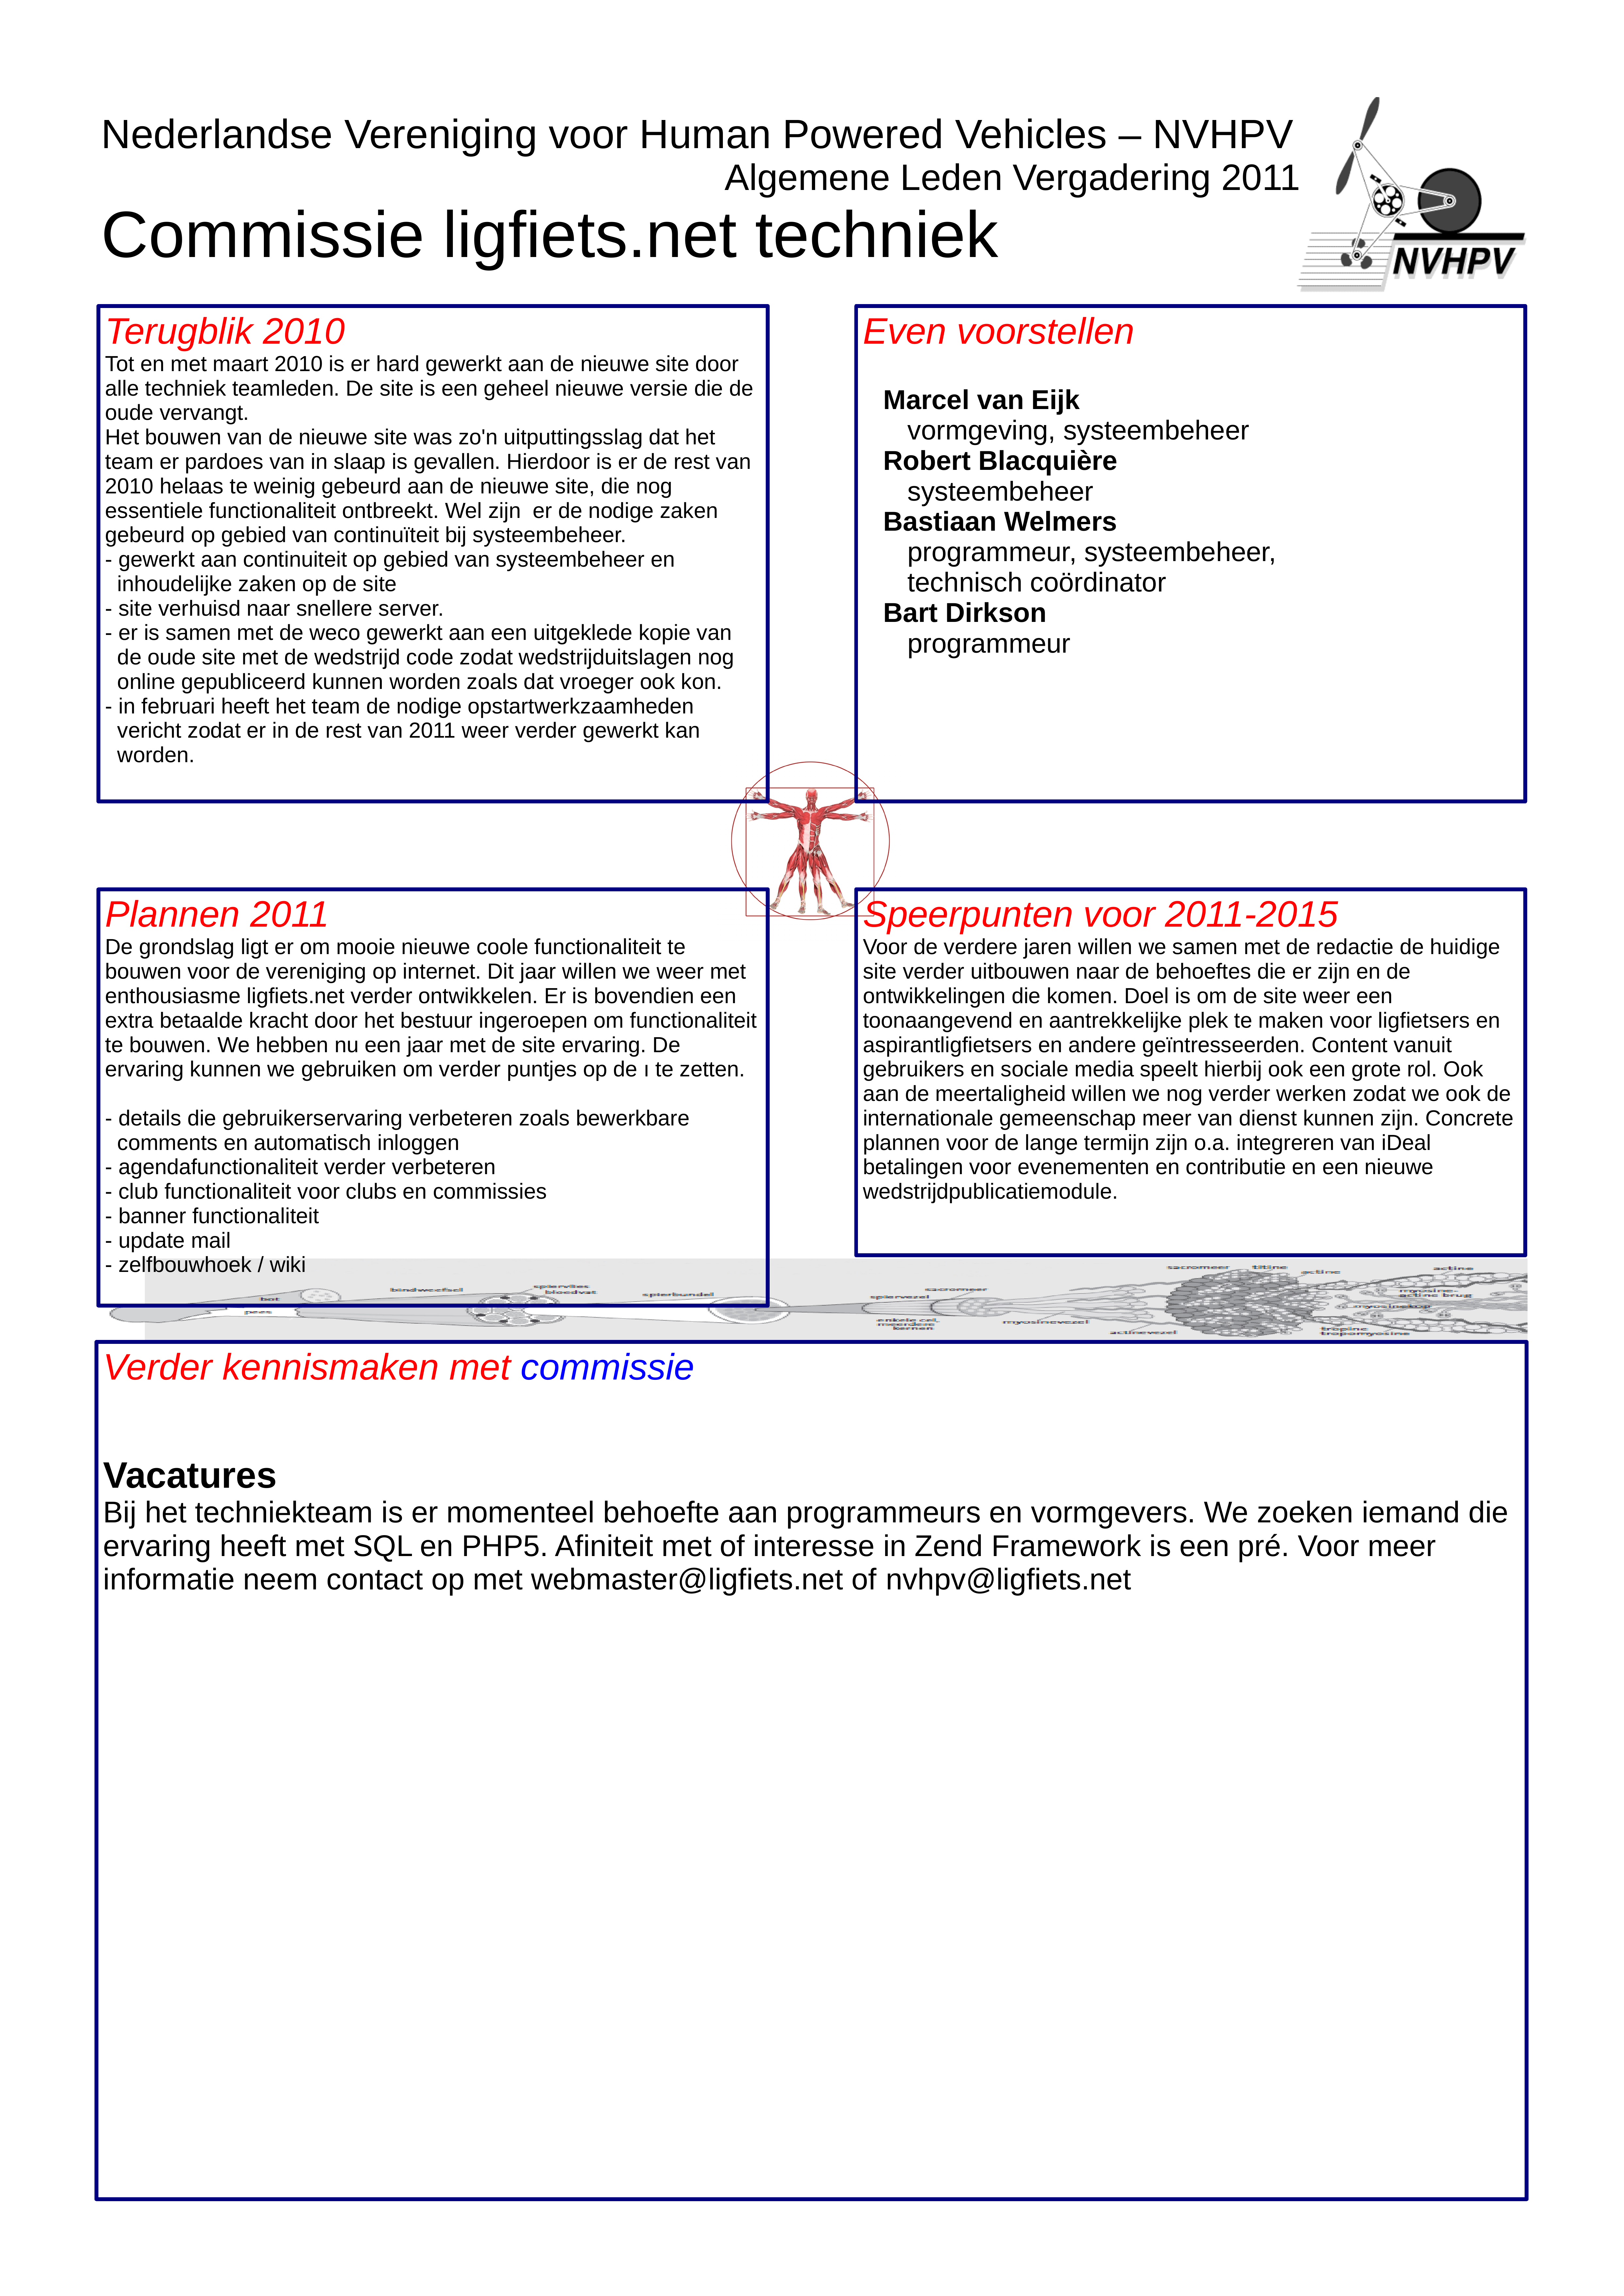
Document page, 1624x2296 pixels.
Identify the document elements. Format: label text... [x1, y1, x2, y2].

text_box Marcel van Eijk vormgeving, systeembeheer Robert Blacquière systeembeheer Bastiaan Welmers programmeur, systeembeheer, technisch coördinator Bart Dirkson programmeur [879, 382, 1496, 724]
text_box Even voorstellen [856, 306, 1526, 801]
picture [96, 1259, 1528, 1340]
text_box Speerpunten voor 2011-2015 Voor de verdere jaren willen we samen met de redactie de huidige site verder uitbouwen naar de behoeftes die er zijn en de ontwikkelingen die komen. Doel is om de site weer een toonaangevend en aantrekkelijke plek te maken voor ligfietsers en aspirantligfietsers en andere geïntresseerden. Content vanuit gebruikers en sociale media speelt hierbij ook een grote rol. Ook aan de meertaligheid willen we nog verder werken zodat we ook de internationale gemeenschap meer van dienst kunnen zijn. Concrete plannen voor de lange termijn zijn o.a. integreren van iDeal betalingen voor evenementen en contributie en een nieuwe wedstrijdpublicatiemodule. [856, 889, 1526, 1256]
text_box Plannen 2011 De grondslag ligt er om mooie nieuwe coole functionaliteit te bouwen voor de vereniging op internet. Dit jaar willen we weer met enthousiasme ligfiets.net verder ontwikkelen. Er is bovendien een extra betaalde kracht door het bestuur ingeroepen om functionaliteit te bouwen. We hebben nu een jaar met de site ervaring. De ervaring kunnen we gebruiken om verder puntjes op de ı te zetten. - details die gebruikerservaring verbeteren zoals bewerkbare comments en automatisch inloggen - agendafunctionaliteit verder verbeteren - club functionaliteit voor clubs en commissies - banner functionaliteit - update mail - zelfbouwhoek / wiki [98, 889, 768, 1306]
text_box Nederlandse Vereniging voor Human Powered Vehicles – NVHPV Algemene Leden Vergadering 2011 Commissie ligfiets.net techniek [96, 109, 1528, 411]
picture [1295, 97, 1528, 109]
text_box Verder kennismaken met commissie Vacatures Bij het techniekteam is er momenteel behoefte aan programmeurs en vormgevers. We zoeken iemand die ervaring heeft met SQL en PHP5. Afiniteit met of interesse in Zend Framework is een pré. Voor meer informatie neem contact op met webmaster@ligfiets.net of nvhpv@ligfiets.net [96, 1342, 1527, 2200]
text_box Terugblik 2010 Tot en met maart 2010 is er hard gewerkt aan de nieuwe site door alle techniek teamleden. De site is een geheel nieuwe versie die de oude vervangt. Het bouwen van de nieuwe site was zo'n uitputtingsslag dat het team er pardoes van in slaap is gevallen. Hierdoor is er de rest van 2010 helaas te weinig gebeurd aan de nieuwe site, die nog essentiele functionaliteit ontbreekt. Wel zijn er de nodige zaken gebeurd op gebied van continuïteit bij systeembeheer. - gewerkt aan continuiteit op gebied van systeembeheer en inhoudelijke zaken op de site - site verhuisd naar snellere server. - er is samen met de weco gewerkt aan een uitgeklede kopie van de oude site met de wedstrijd code zodat wedstrijduitslagen nog online gepubliceerd kunnen worden zoals dat vroeger ook kon. - in februari heeft het team de nodige opstartwerkzaamheden vericht zodat er in de rest van 2011 weer verder gewerkt kan worden. [98, 306, 768, 801]
picture [715, 750, 906, 941]
